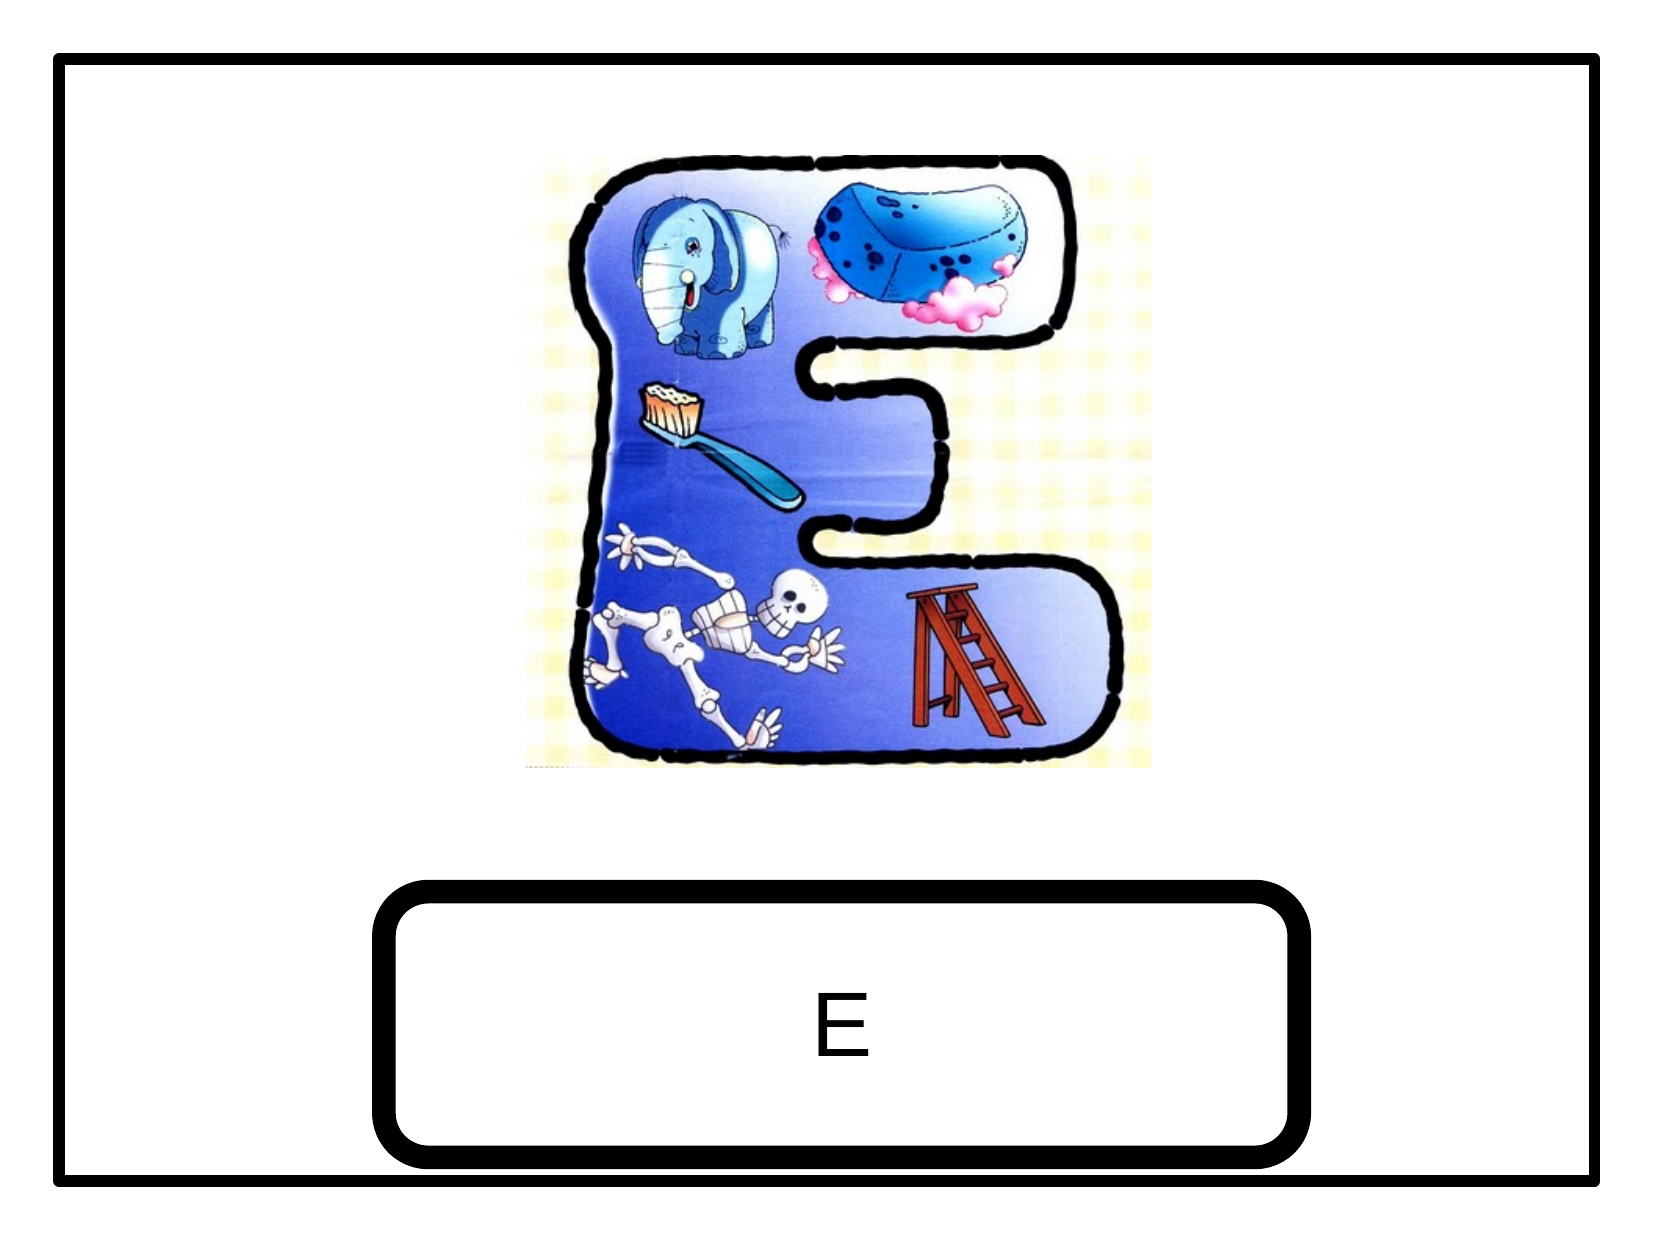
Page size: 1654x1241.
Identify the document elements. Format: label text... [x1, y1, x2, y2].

picture [526, 155, 1152, 768]
text_box [59, 59, 1595, 1182]
text_box E [383, 891, 1300, 1158]
